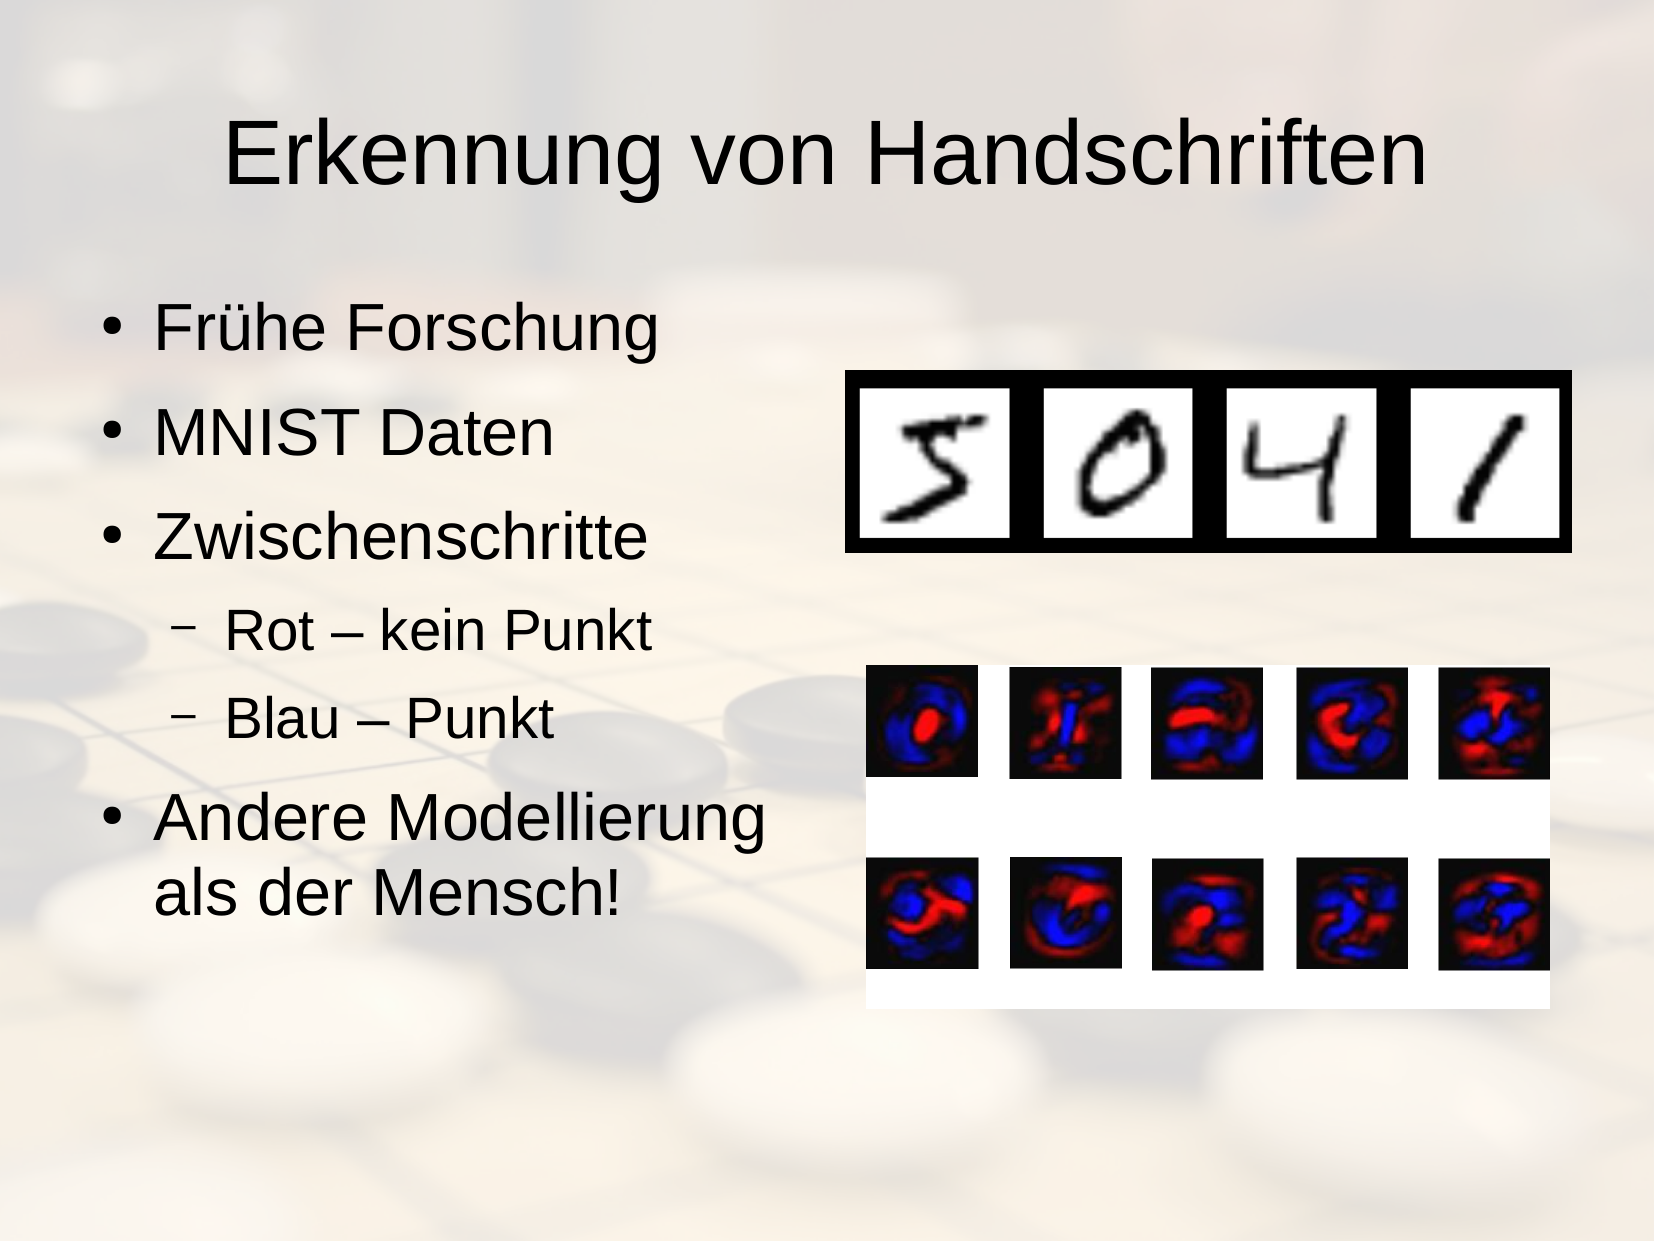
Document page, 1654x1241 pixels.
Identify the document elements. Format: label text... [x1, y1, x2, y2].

list Frühe Forschung MNIST Daten Zwischenschritte Rot – kein Punkt Blau – Punkt Andere Modellierung als der Mensch! [82, 290, 809, 1010]
picture [866, 665, 1550, 1009]
title Erkennung von Handschriften [82, 49, 1571, 257]
picture [845, 370, 1572, 553]
